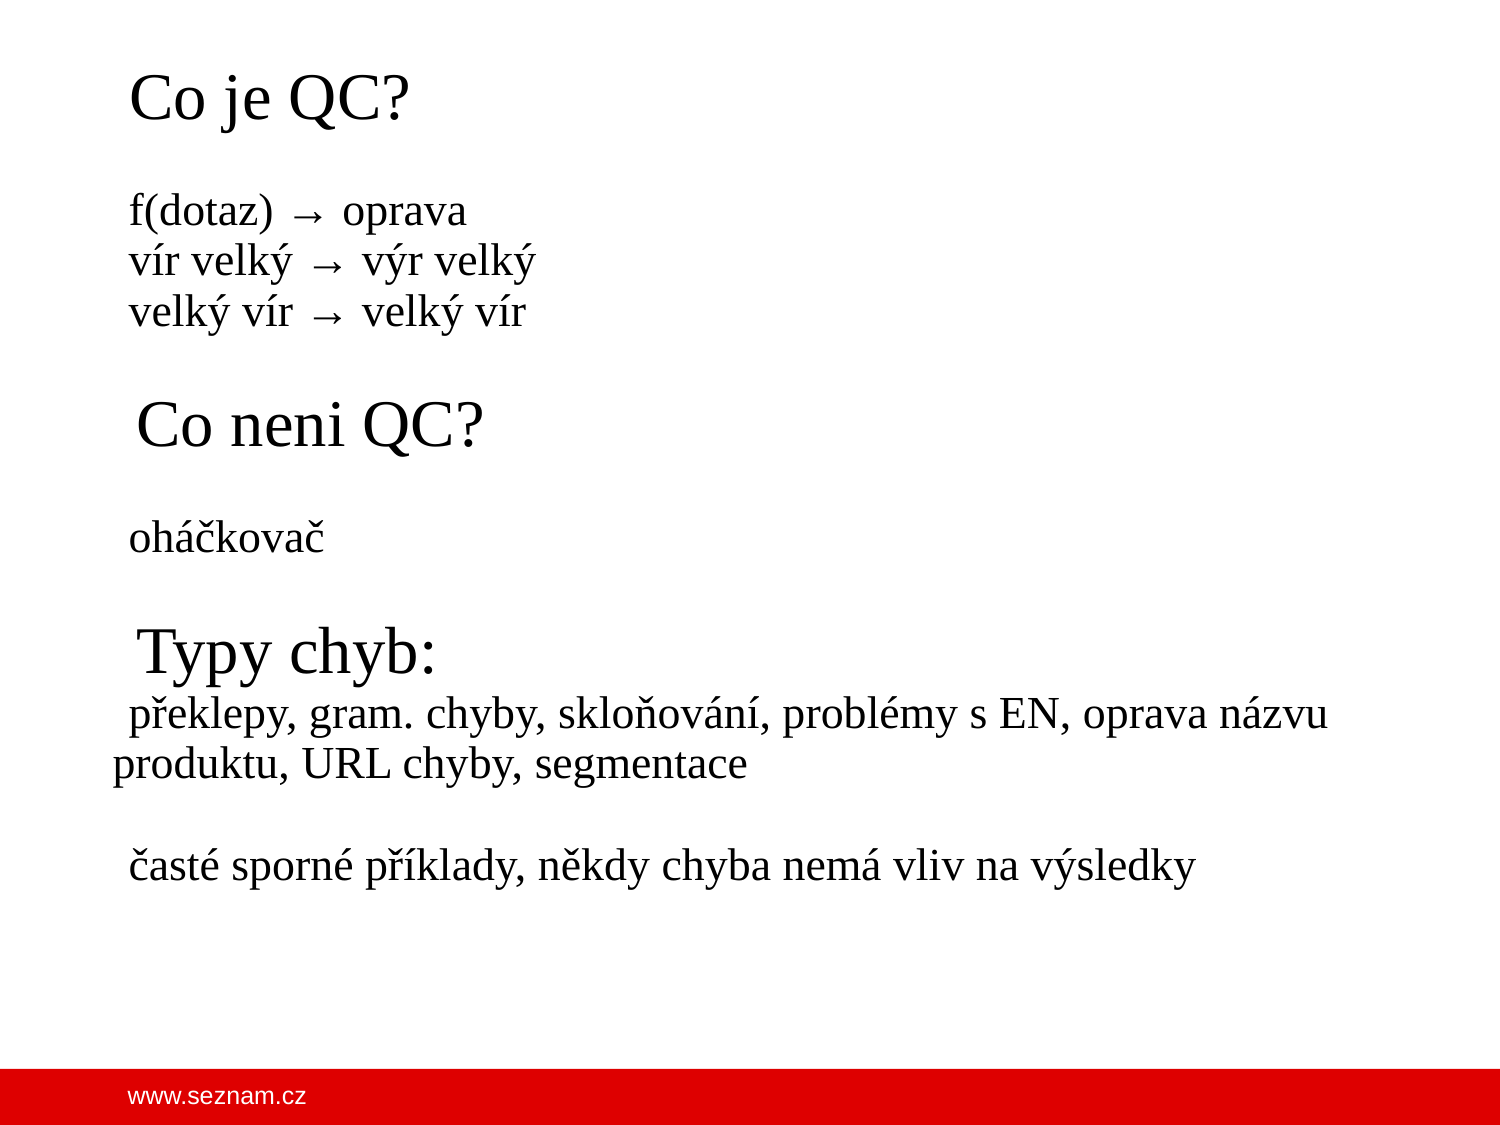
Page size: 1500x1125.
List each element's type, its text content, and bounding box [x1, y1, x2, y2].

subtitle Co je QC? f(dotaz) → oprava vír velký → výr velký velký vír → velký vír Co neni QC? oháčkovač Typy chyb: překlepy, gram. chyby, skloňování, problémy s EN, oprava názvu produktu, URL chyby, segmentace časté sporné příklady, někdy chyba nemá vliv na výsledky [112, 0, 1388, 1090]
